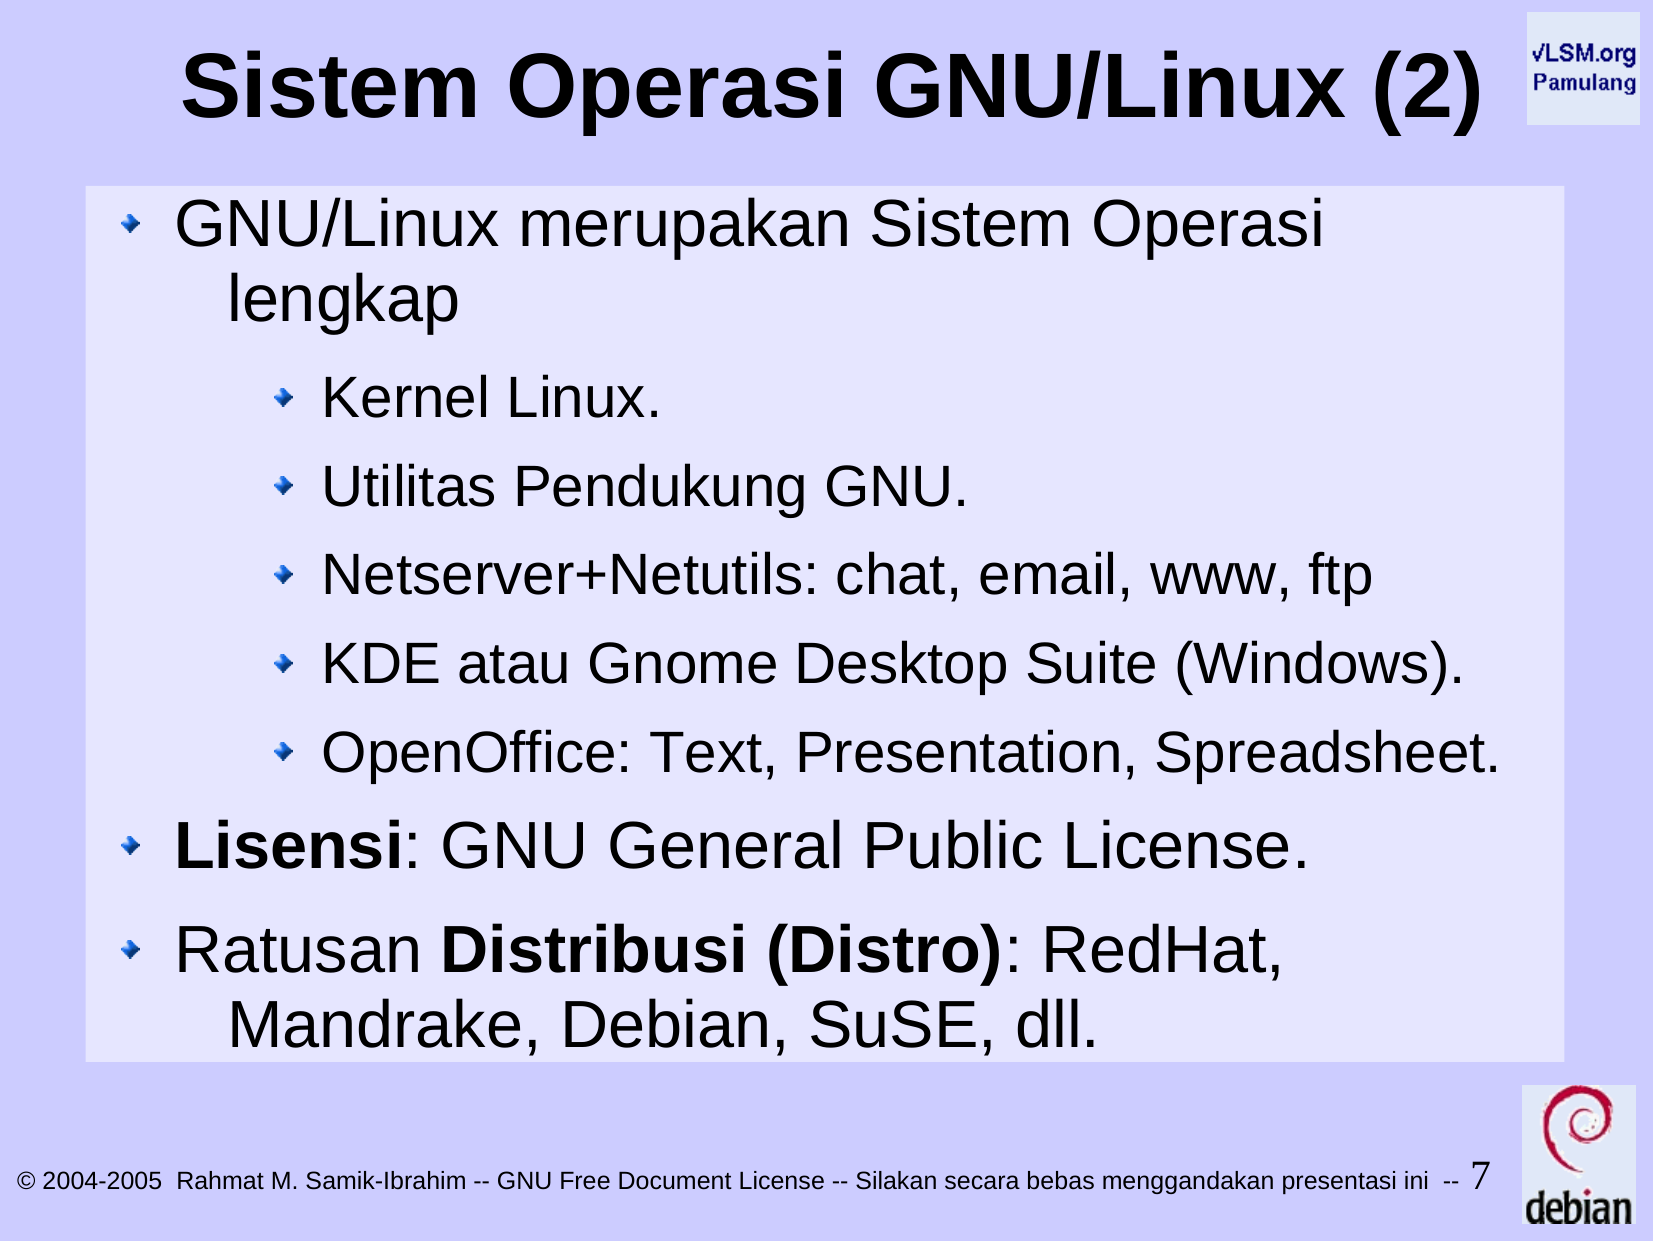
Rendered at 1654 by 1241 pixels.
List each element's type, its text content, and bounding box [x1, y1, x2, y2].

title Sistem Operasi GNU/Linux (2) [40, 31, 1625, 142]
list GNU/Linux merupakan Sistem Operasi lengkap Kernel Linux. Utilitas Pendukung GNU. Netserver+Netutils: chat, email, www, ftp KDE atau Gnome Desktop Suite (Windows). OpenOffice: Text, Presentation, Spreadsheet. Lisensi: GNU General Public License. Ratusan Distribusi (Distro): RedHat, Mandrake, Debian, SuSE, dll. [85, 185, 1565, 1062]
picture [1527, 12, 1640, 125]
picture [1522, 1085, 1636, 1224]
